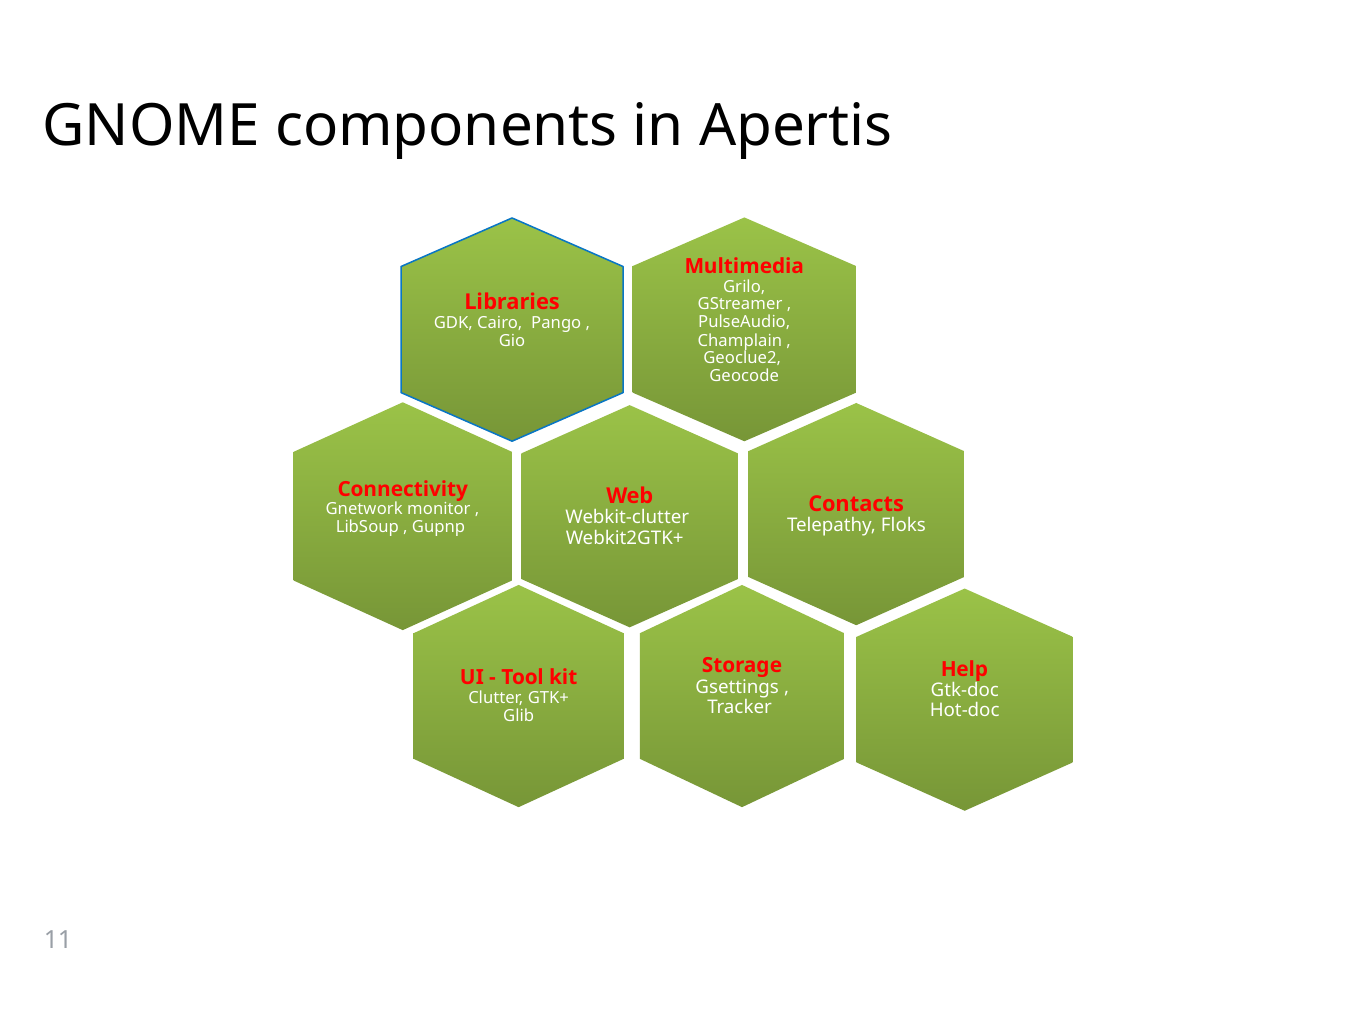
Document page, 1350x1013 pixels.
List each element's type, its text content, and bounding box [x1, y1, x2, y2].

text_box Connectivity Gnetwork monitor , LibSoup , Gupnp [293, 402, 512, 631]
text_box Contacts Telepathy, Floks [748, 402, 965, 626]
text_box UI - Tool kit Clutter, GTK+ Glib [413, 584, 624, 808]
text_box 11 [43, 923, 91, 991]
text_box Web Webkit-clutter Webkit2GTK+ [521, 405, 739, 628]
text_box Libraries GDK, Cairo, Pango , Gio [401, 217, 624, 442]
text_box Storage Gsettings , Tracker [639, 584, 845, 808]
text_box Help Gtk-doc Hot-doc [856, 588, 1073, 811]
text_box Multimedia Grilo, GStreamer , PulseAudio, Champlain , Geoclue2, Geocode [632, 217, 857, 442]
text_box GNOME components in Apertis [42, 42, 1055, 170]
